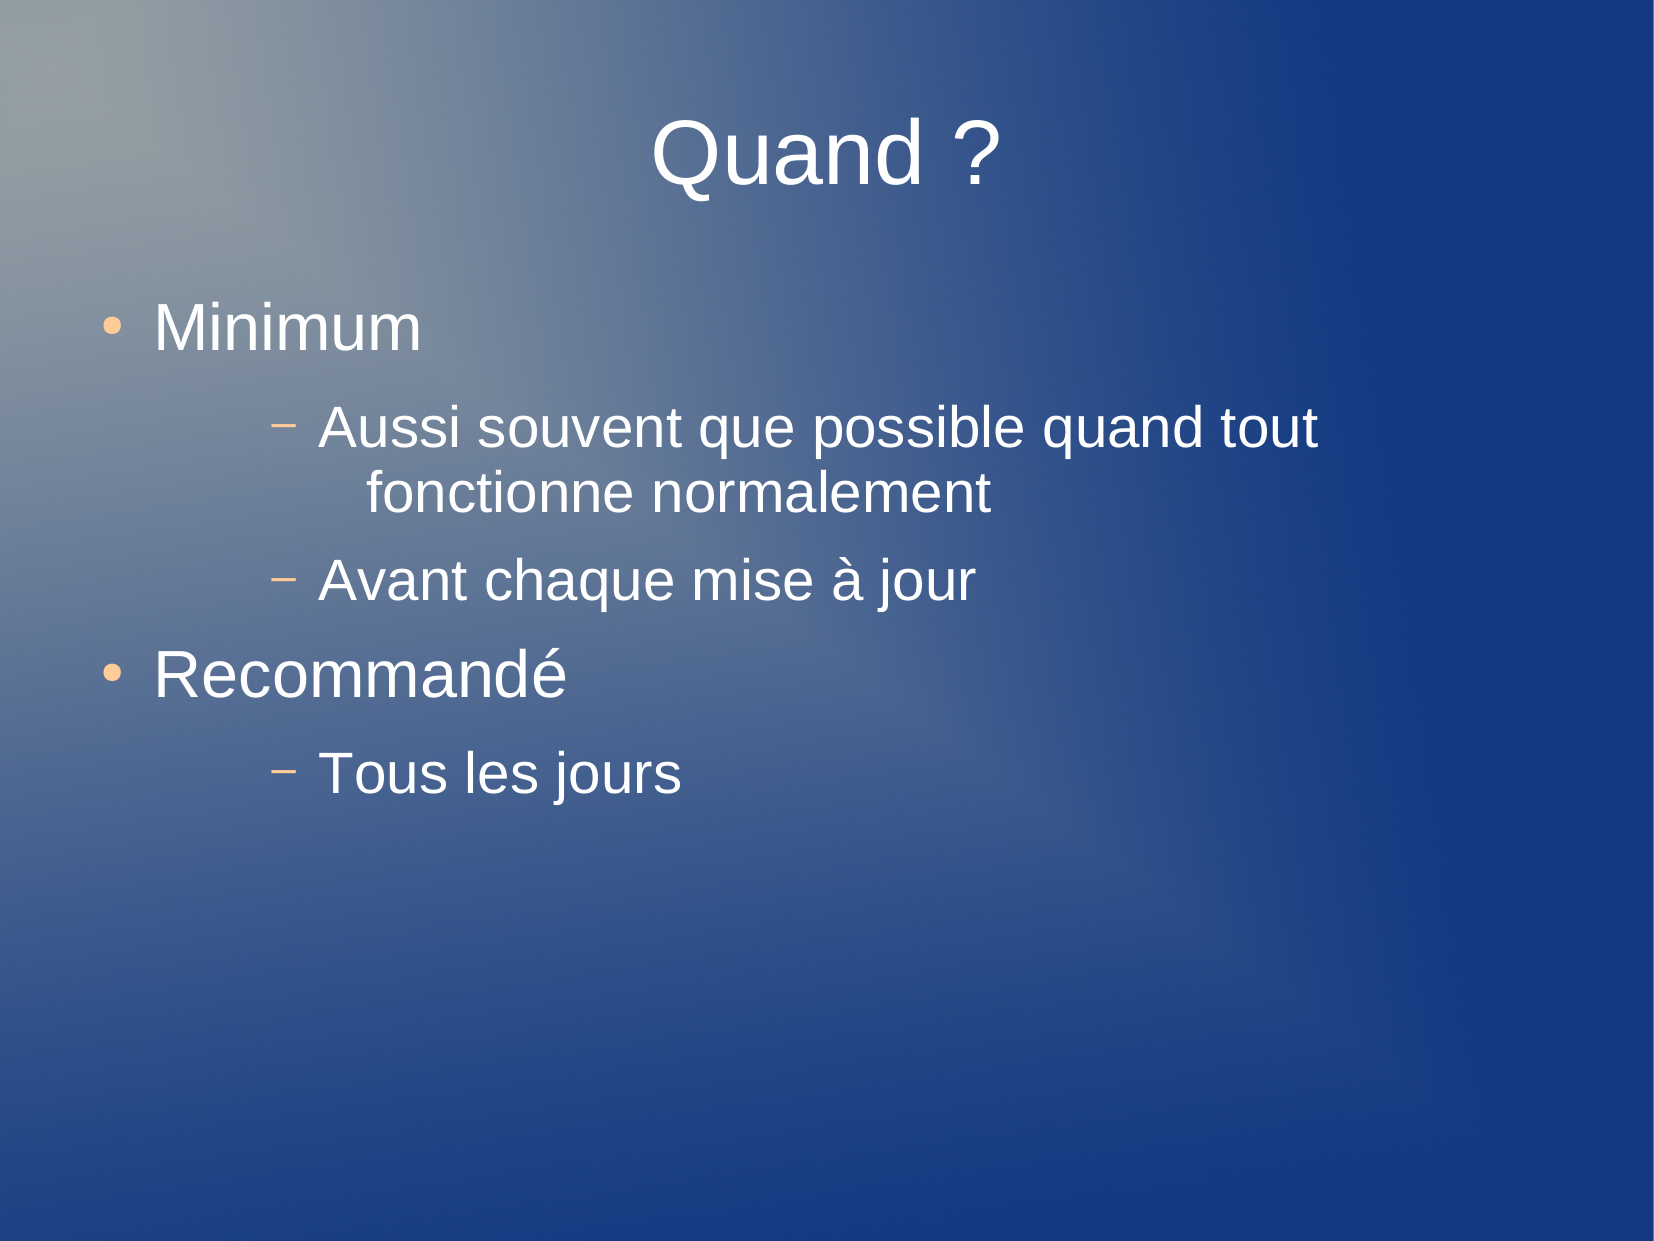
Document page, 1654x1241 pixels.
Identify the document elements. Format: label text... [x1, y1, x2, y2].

title Quand ? [82, 49, 1571, 257]
list Minimum Aussi souvent que possible quand tout fonctionne normalement Avant chaque mise à jour Recommandé Tous les jours [82, 290, 1571, 1010]
picture [0, 0, 1654, 1241]
